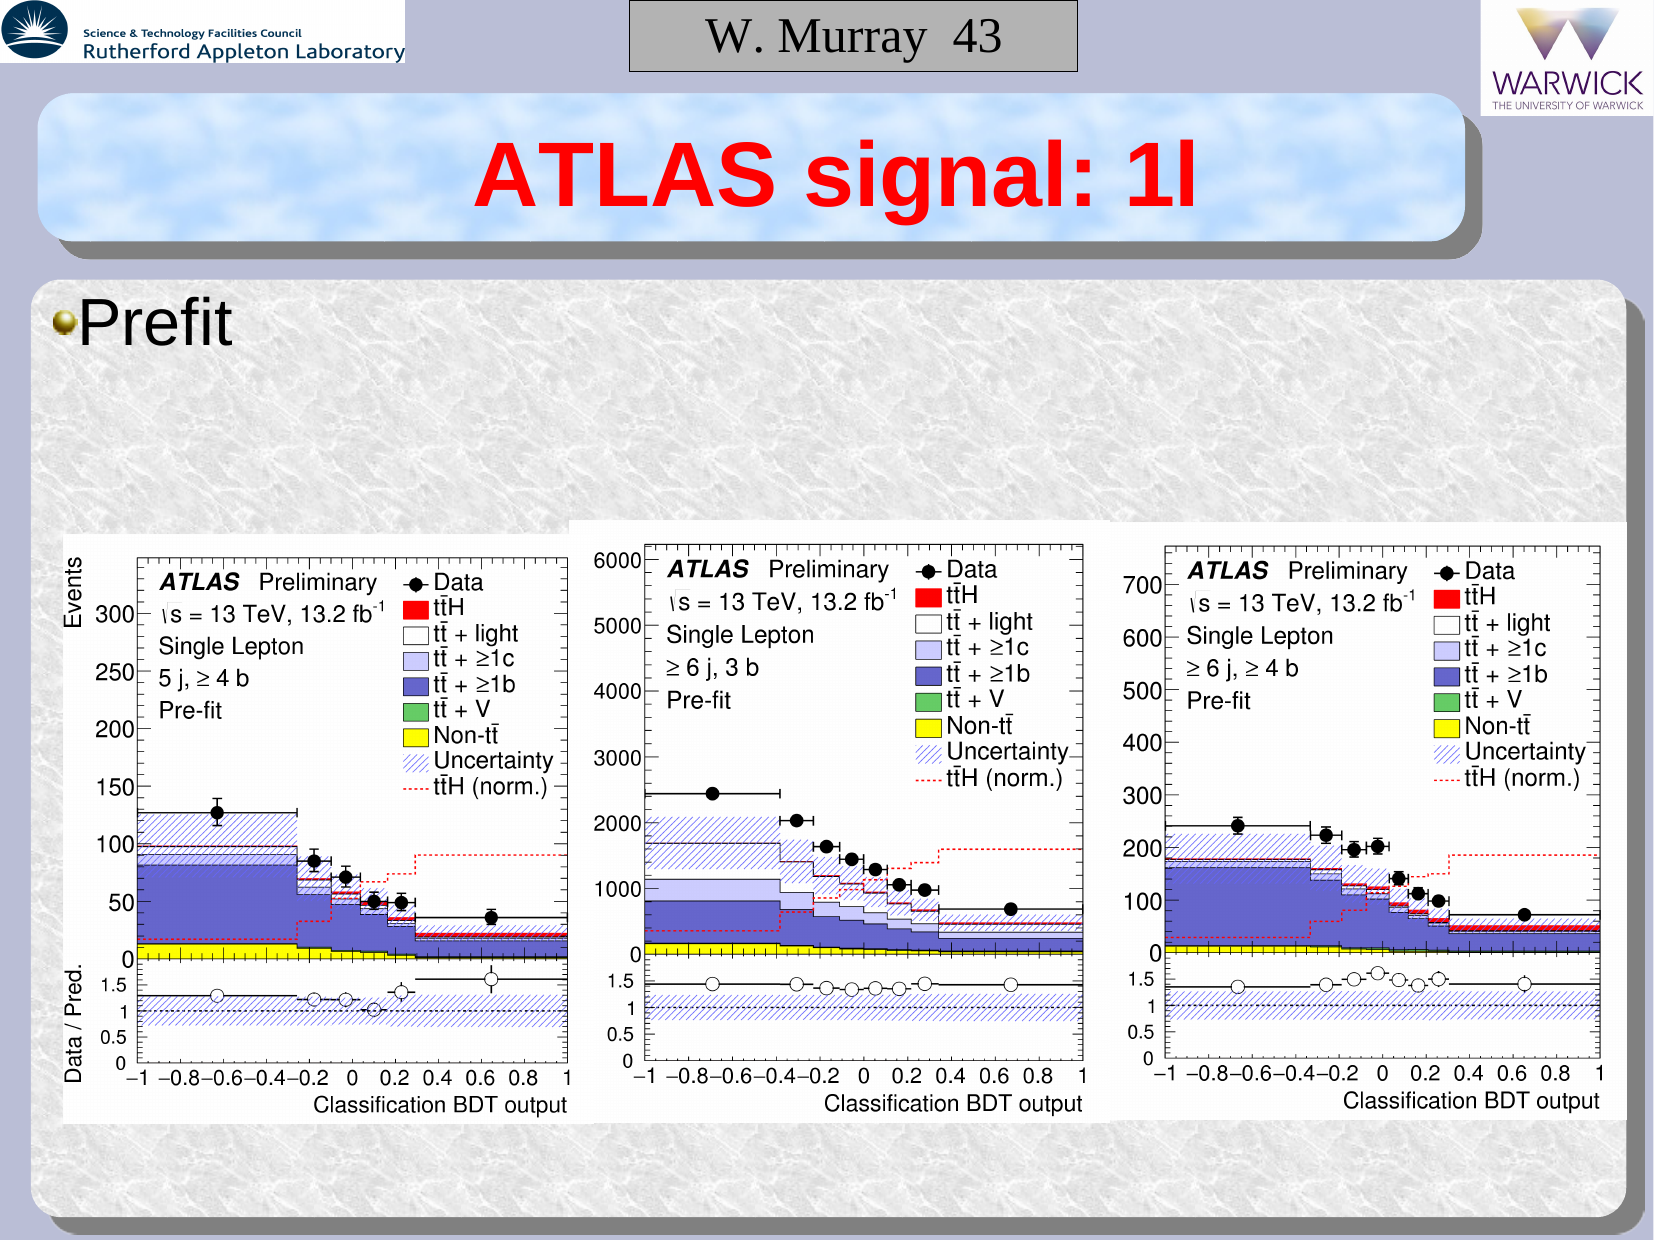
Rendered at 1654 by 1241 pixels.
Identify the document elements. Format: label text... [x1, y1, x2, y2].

list Prefit [53, 285, 1588, 1193]
picture [0, 0, 405, 63]
title ATLAS signal: 1l [90, 101, 1584, 249]
picture [30, 279, 1627, 1218]
picture [1480, 0, 1654, 116]
picture [37, 93, 1452, 242]
